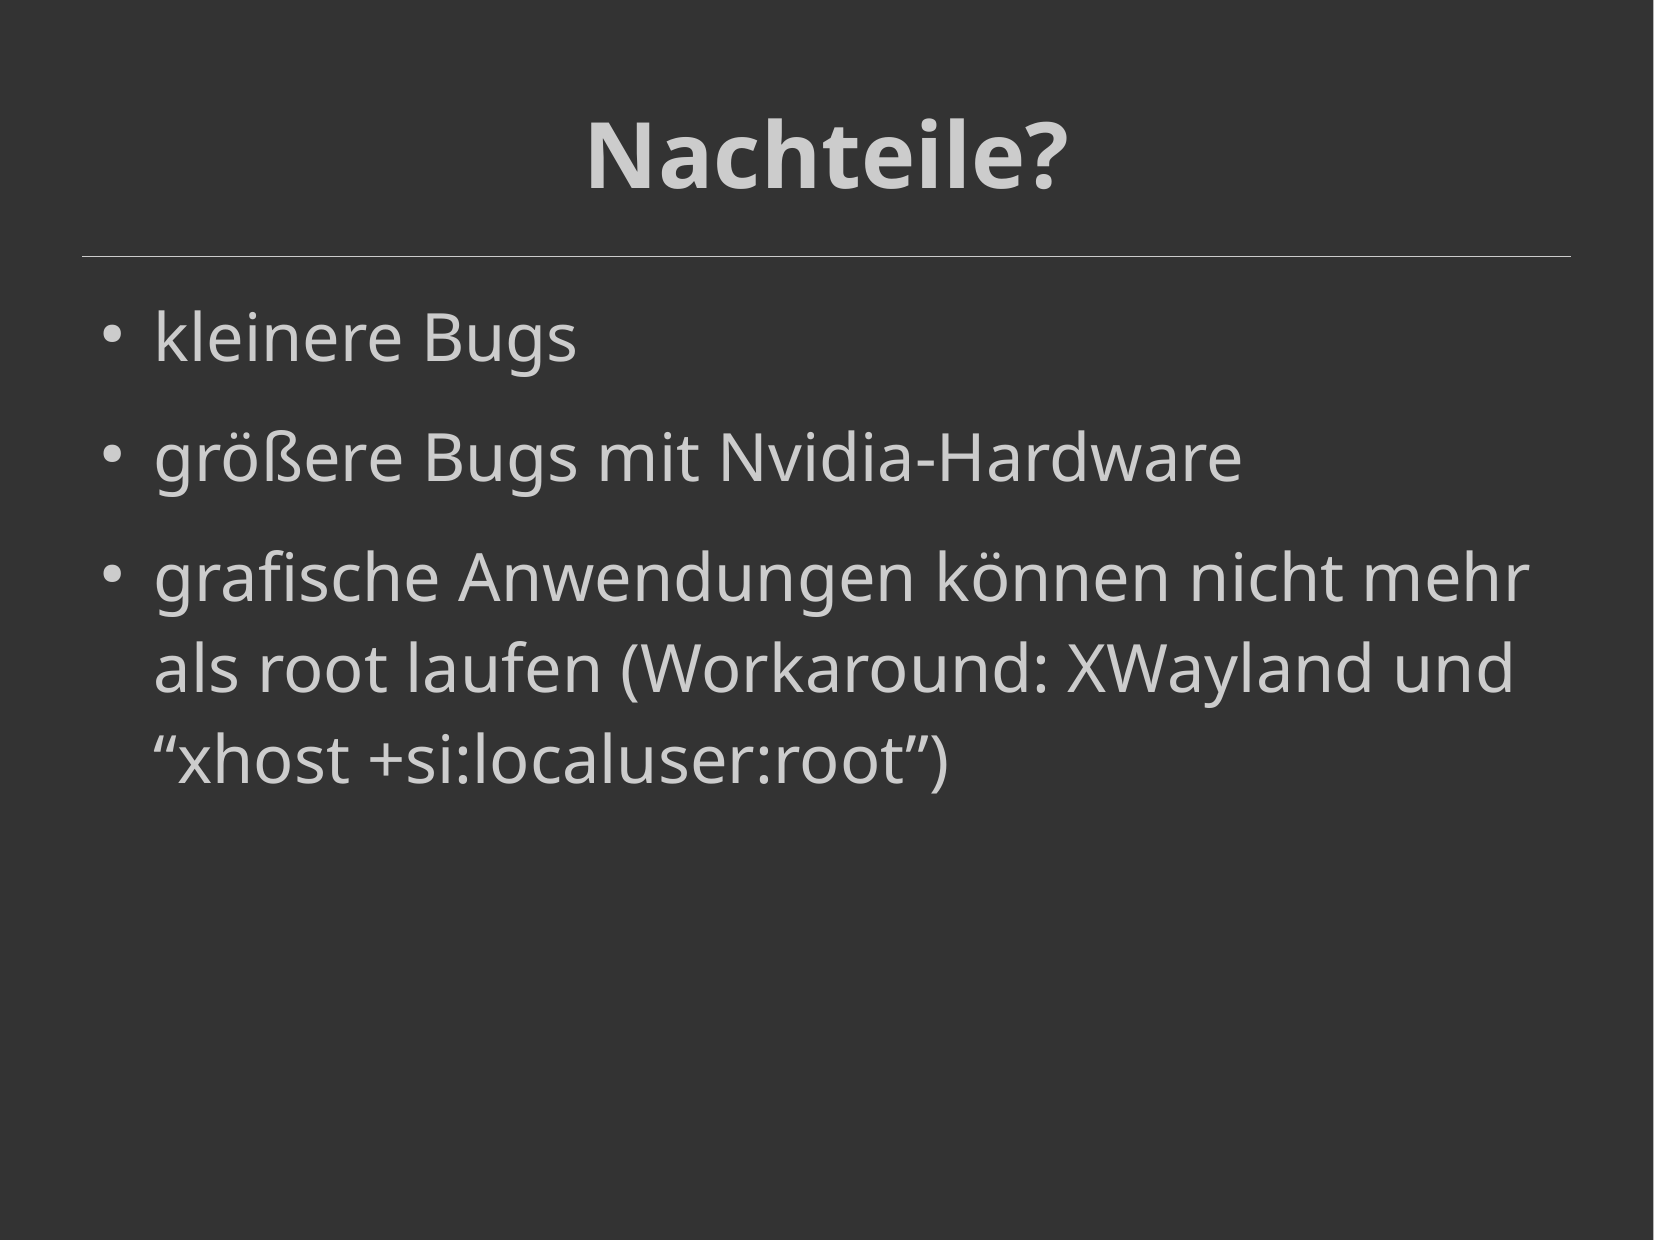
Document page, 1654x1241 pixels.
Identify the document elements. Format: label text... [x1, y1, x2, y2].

list kleinere Bugs größere Bugs mit Nvidia-Hardware grafische Anwendungen können nicht mehr als root laufen (Workaround: XWayland und “xhost +si:localuser:root”) [82, 290, 1571, 1010]
title Nachteile? [82, 49, 1571, 257]
